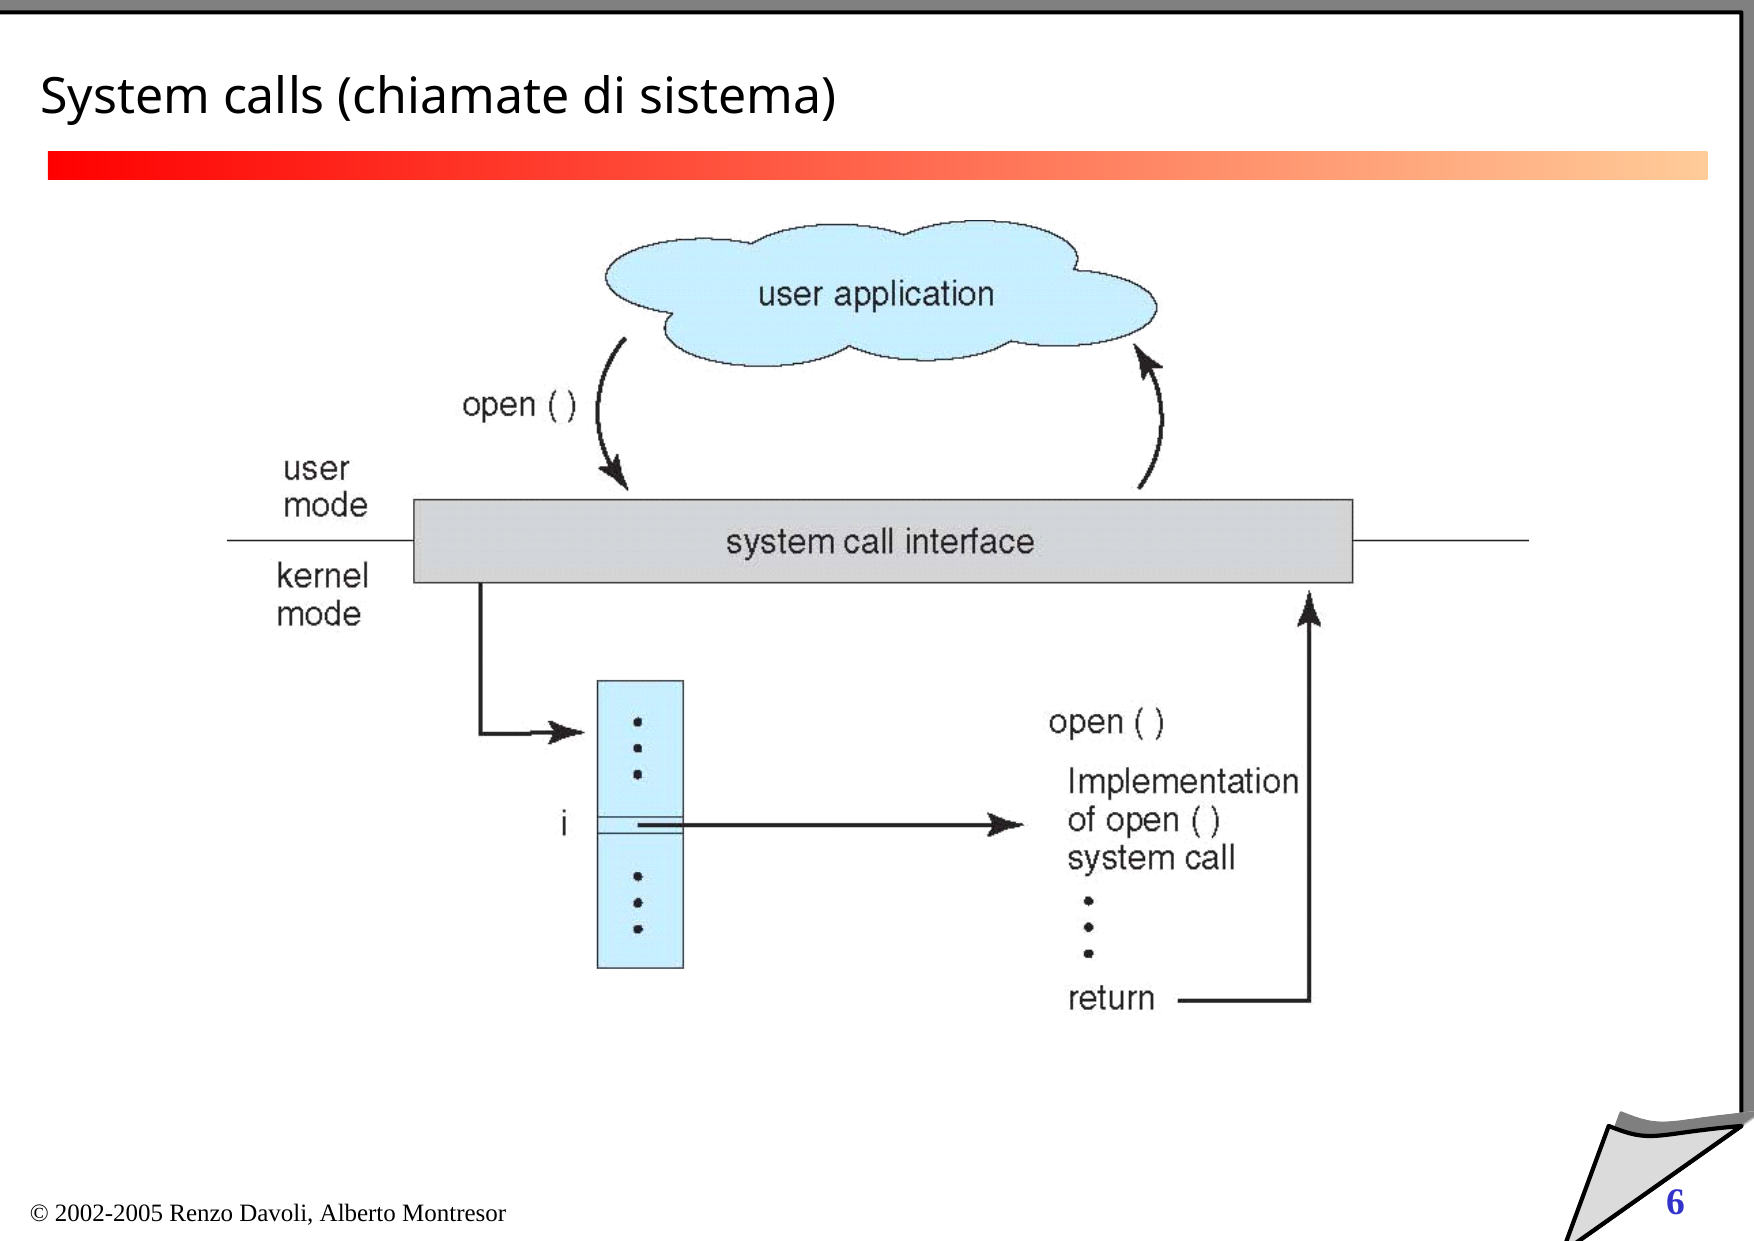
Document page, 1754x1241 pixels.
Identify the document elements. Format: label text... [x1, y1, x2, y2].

picture [227, 220, 1529, 1018]
title System calls (chiamate di sistema) [40, 49, 1714, 144]
